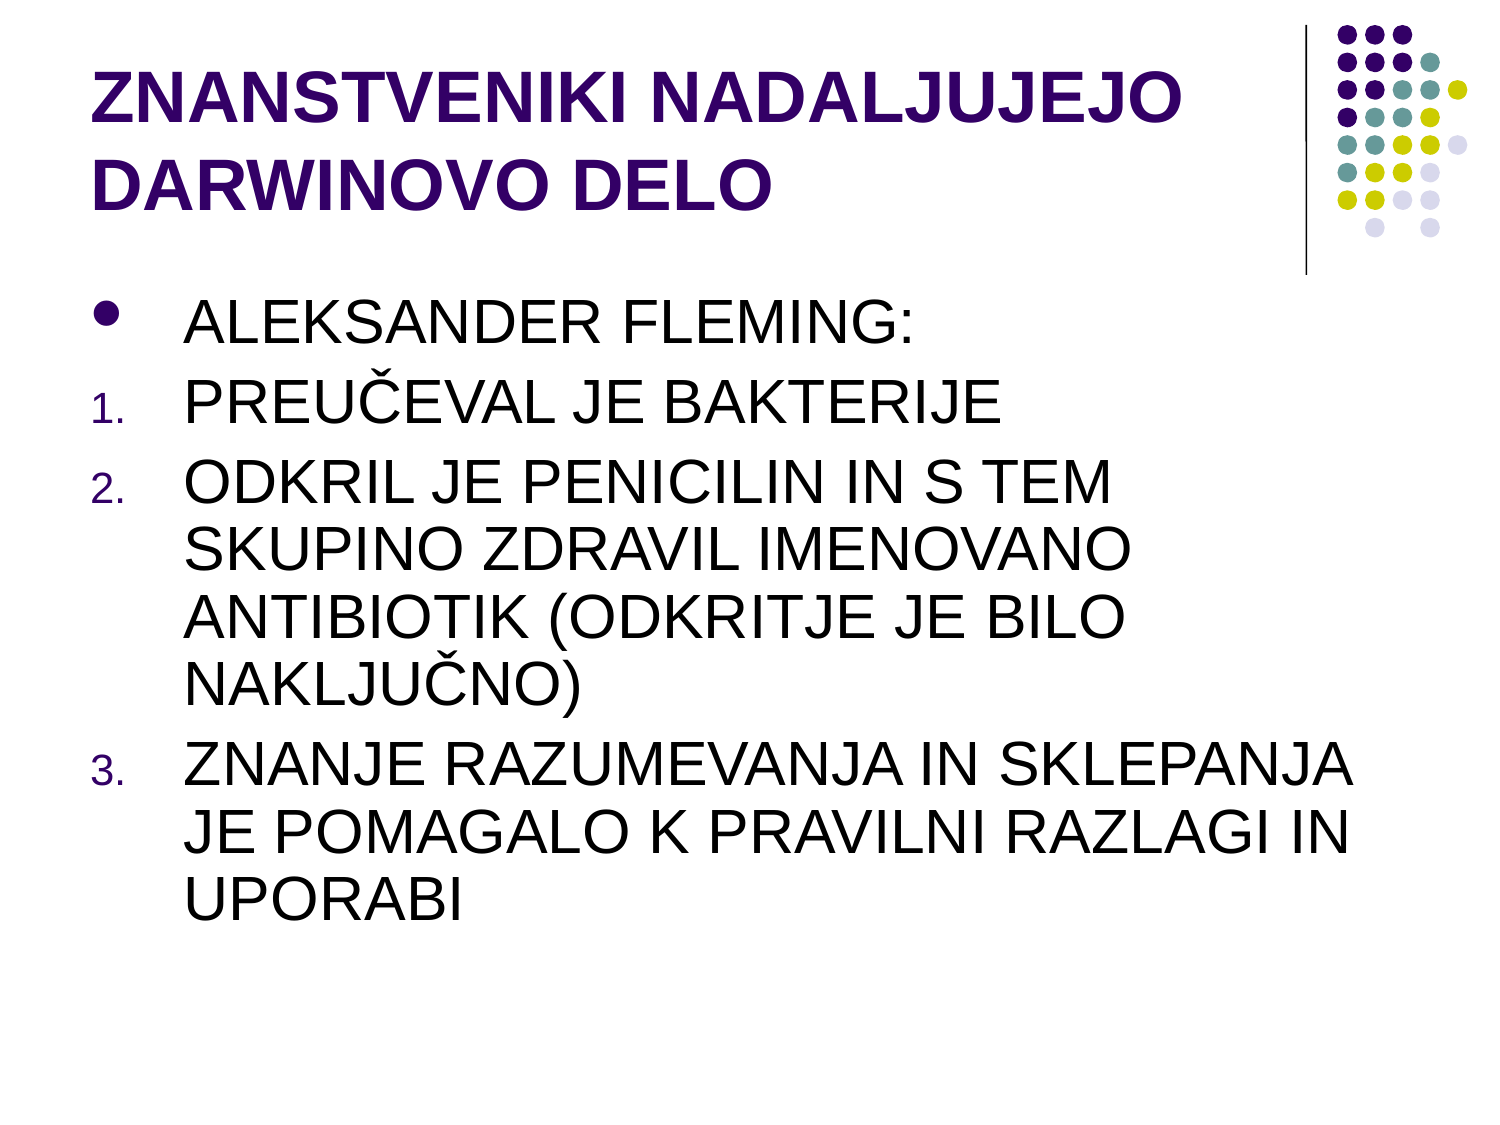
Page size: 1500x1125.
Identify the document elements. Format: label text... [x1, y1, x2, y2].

list ALEKSANDER FLEMING: PREUČEVAL JE BAKTERIJE ODKRIL JE PENICILIN IN S TEM SKUPINO ZDRAVIL IMENOVANO ANTIBIOTIK (ODKRITJE JE BILO NAKLJUČNO) ZNANJE RAZUMEVANJA IN SKLEPANJA JE POMAGALO K PRAVILNI RAZLAGI IN UPORABI [75, 282, 1425, 1006]
title ZNANSTVENIKI NADALJUJEJO DARWINOVO DELO [75, 20, 1313, 233]
